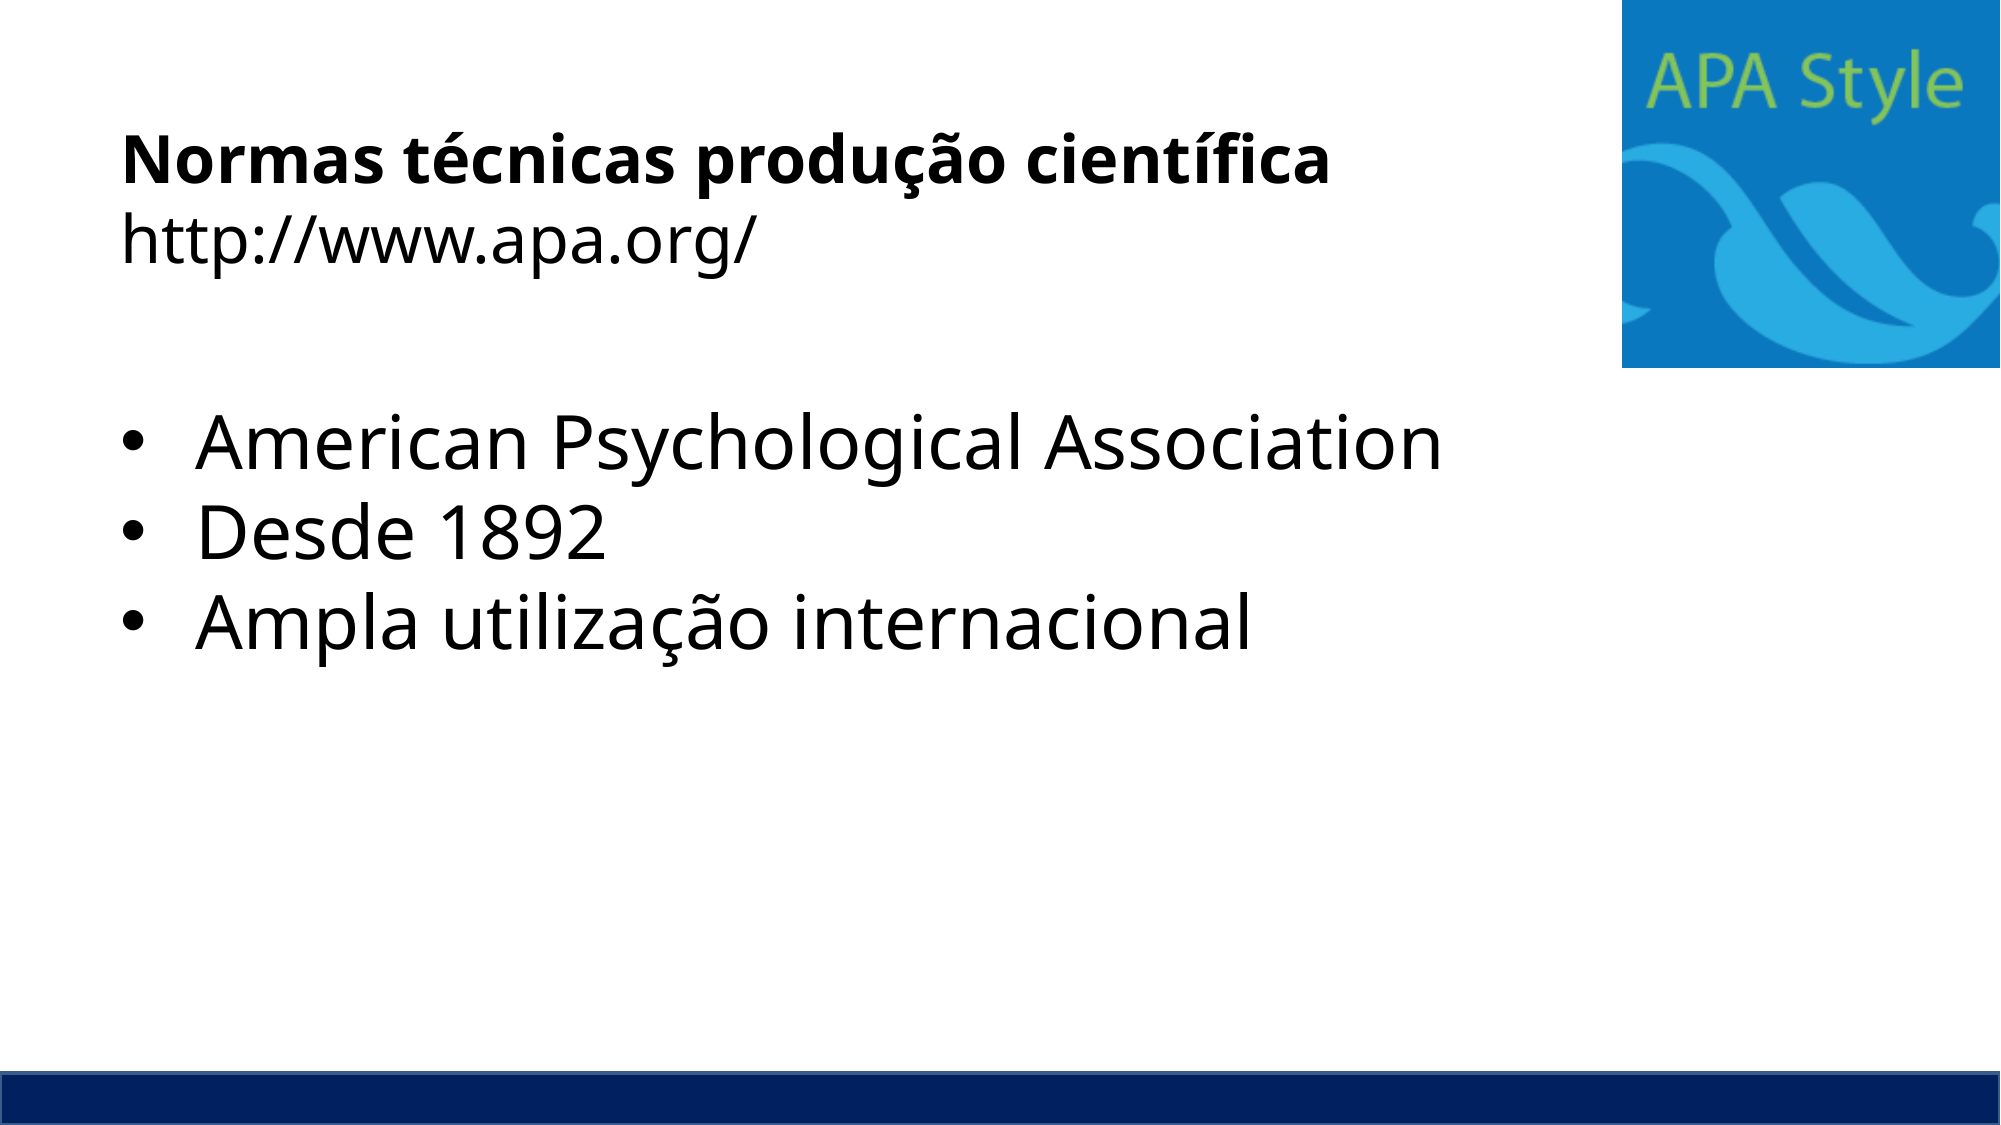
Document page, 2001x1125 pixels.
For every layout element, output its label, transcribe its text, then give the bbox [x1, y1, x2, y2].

text_box American Psychological Association Desde 1892 Ampla utilização internacional [105, 387, 1623, 675]
text_box Normas técnicas produção científica http://www.apa.org/ [105, 109, 1433, 287]
text_box [0, 1073, 2000, 1125]
picture [1622, 0, 2000, 368]
